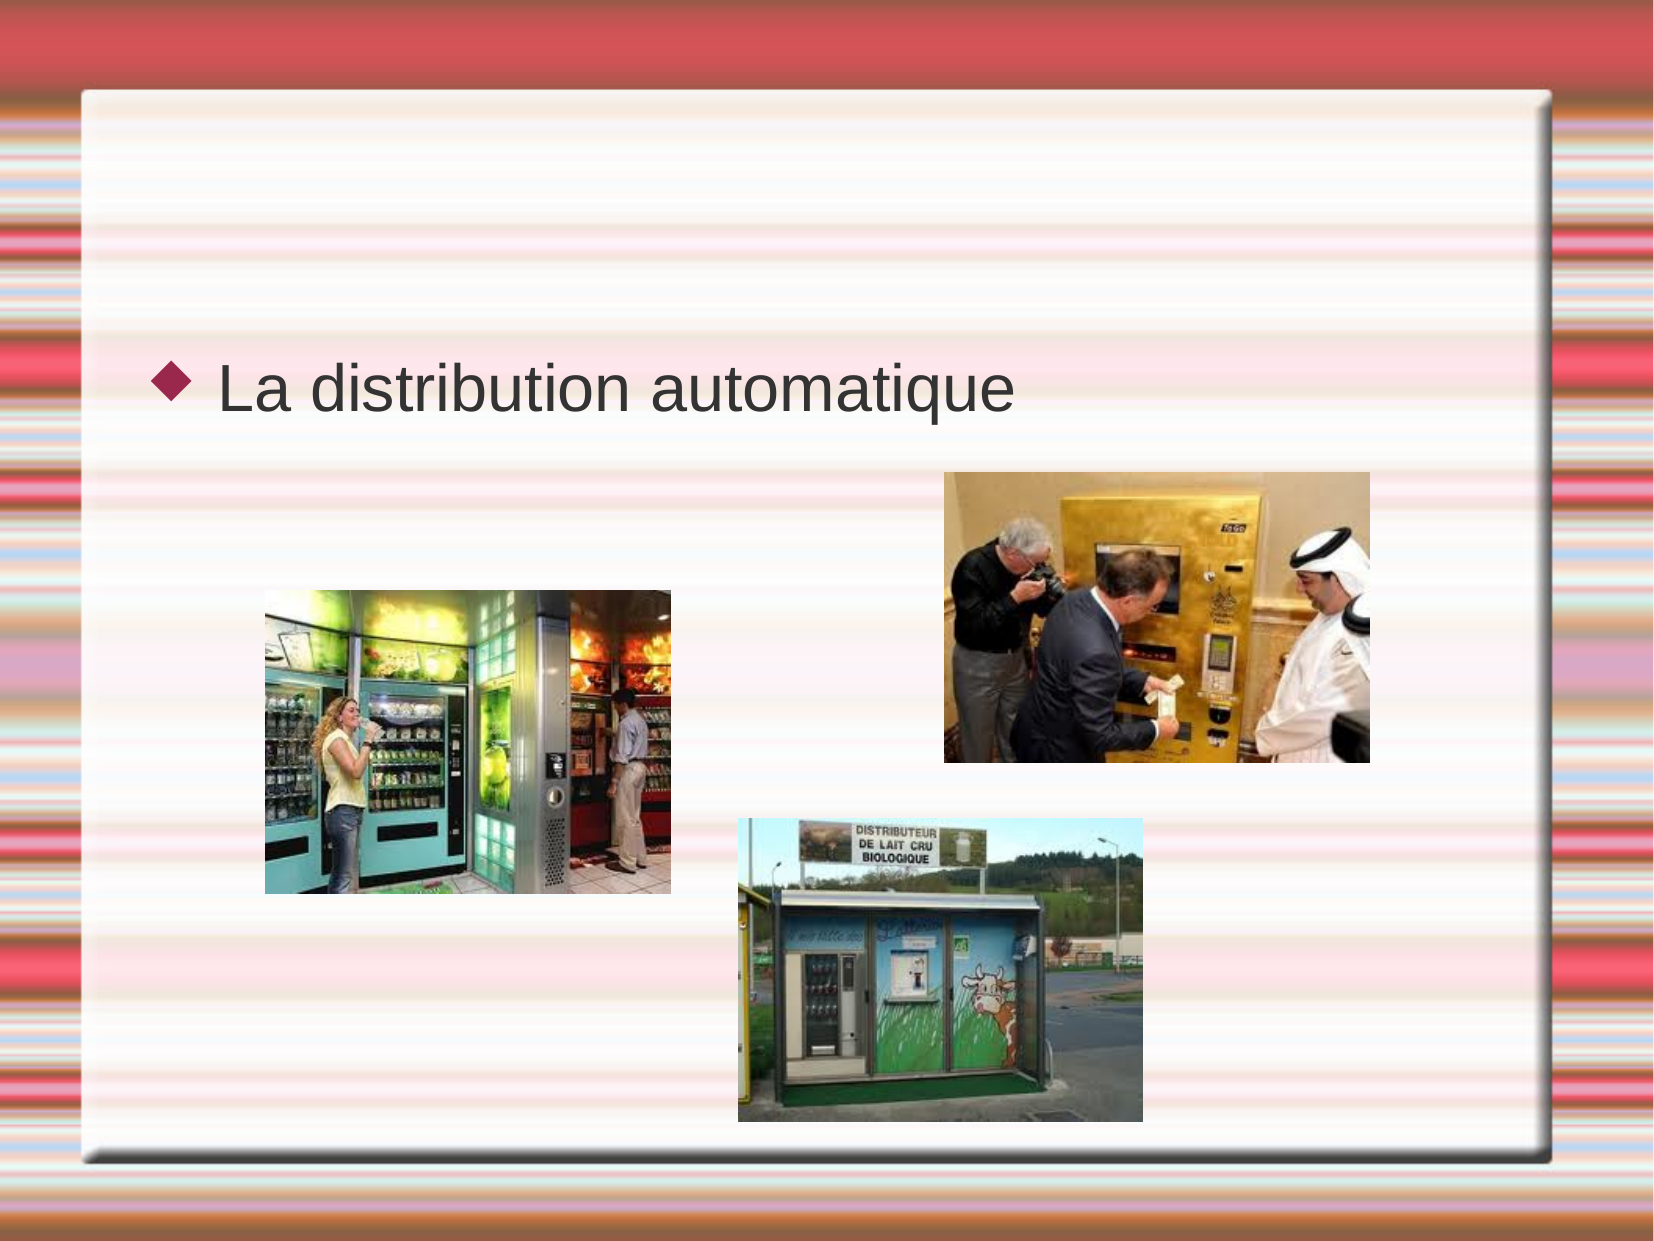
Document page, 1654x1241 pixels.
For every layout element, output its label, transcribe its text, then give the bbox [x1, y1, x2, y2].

picture [0, 0, 1654, 1241]
list La distribution automatique [134, 350, 1516, 1170]
